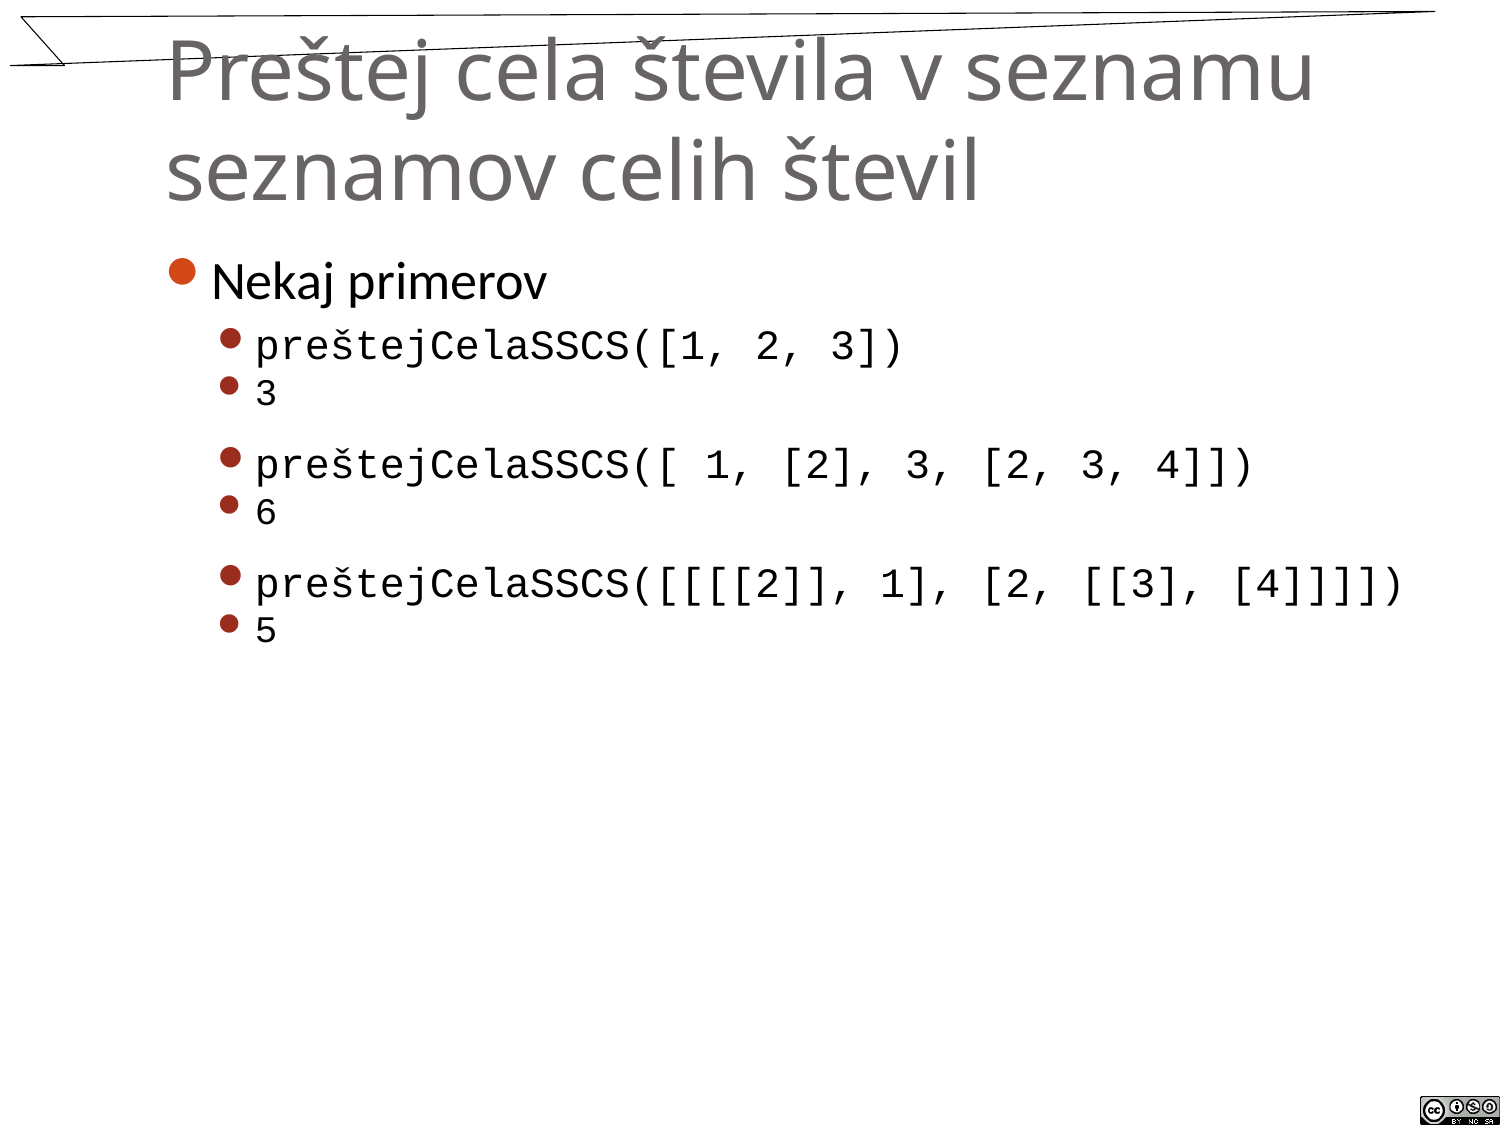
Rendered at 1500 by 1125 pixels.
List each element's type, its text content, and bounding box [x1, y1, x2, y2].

list Nekaj primerov preštejCelaSSCS([1, 2, 3]) 3 preštejCelaSSCS([ 1, [2], 3, [2, 3, 4]]) 6 preštejCelaSSCS([[[[2]], 1], [2, [[3], [4]]]]) 5 [150, 237, 1425, 988]
picture [1420, 1096, 1500, 1125]
title Preštej cela števila v seznamu seznamov celih števil [150, 45, 1425, 233]
